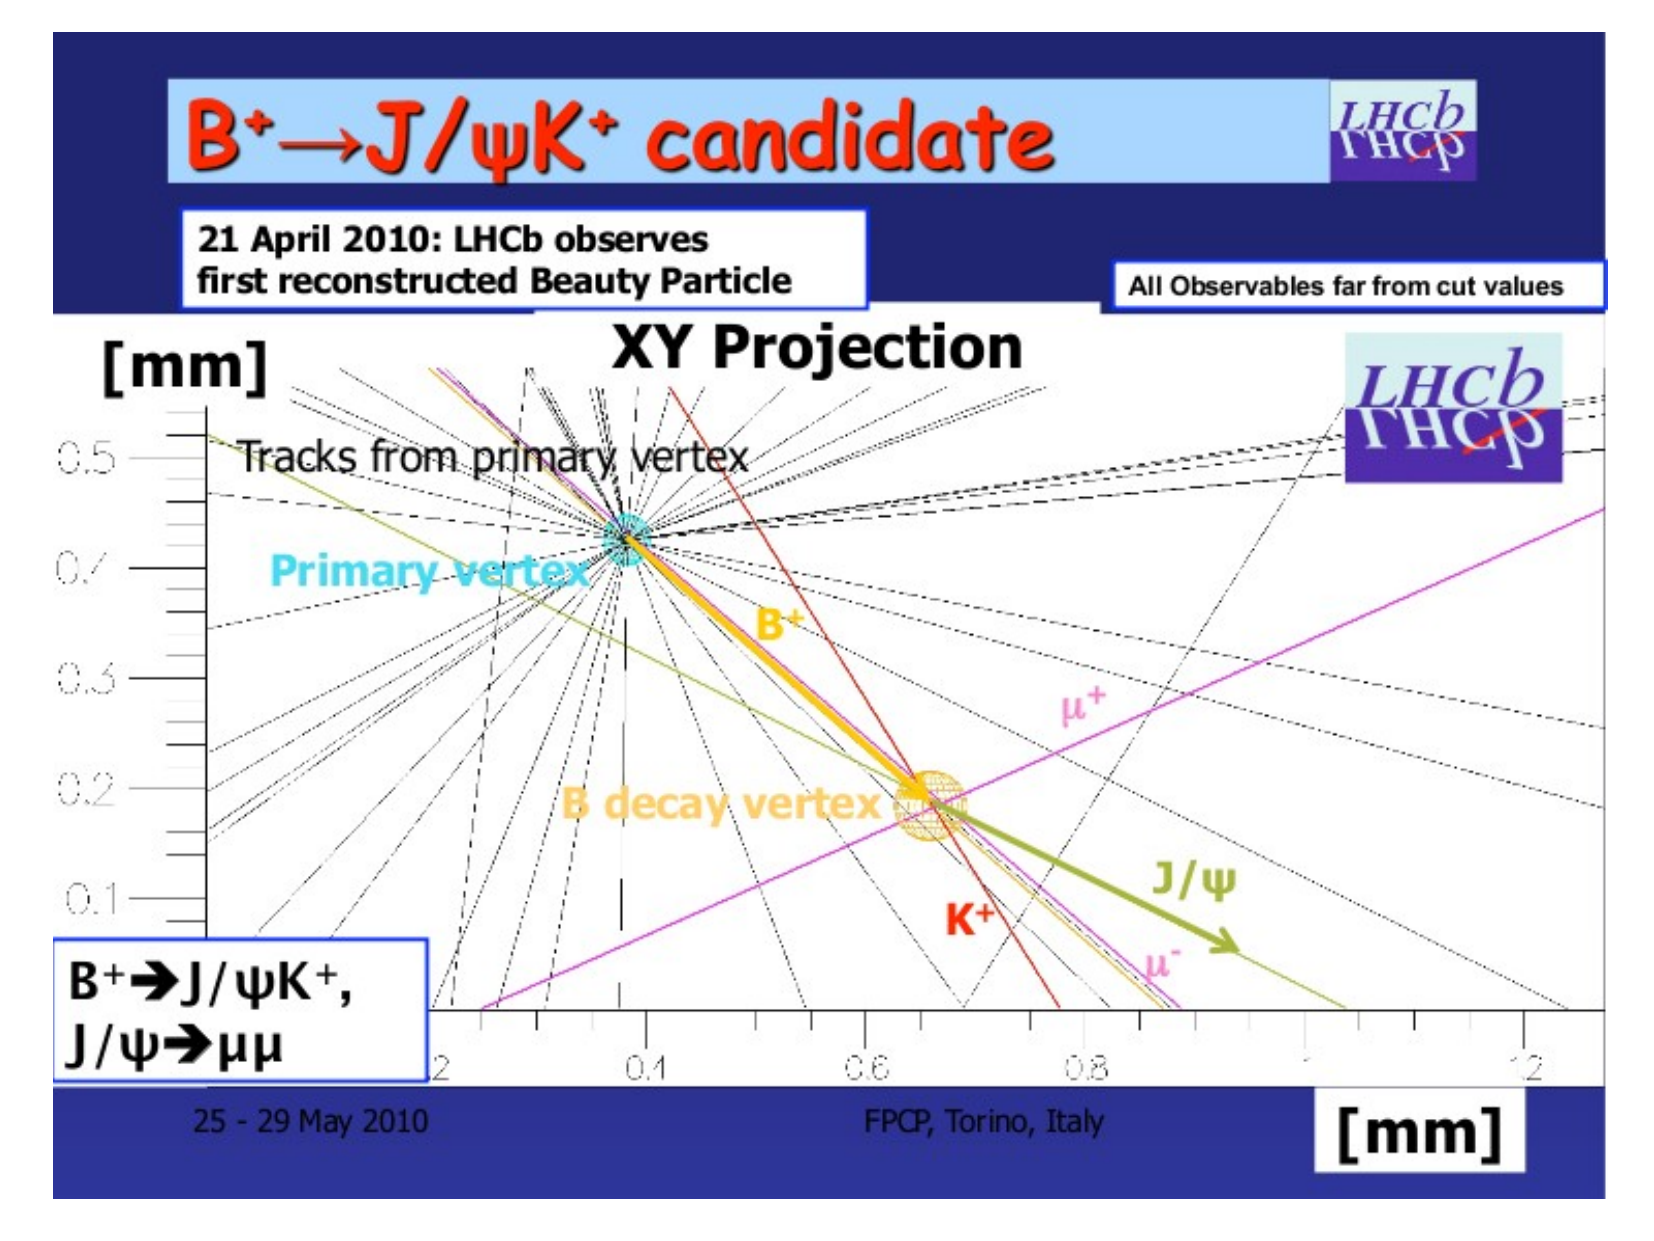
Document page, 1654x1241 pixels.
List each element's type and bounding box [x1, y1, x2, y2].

picture [53, 32, 1608, 1199]
